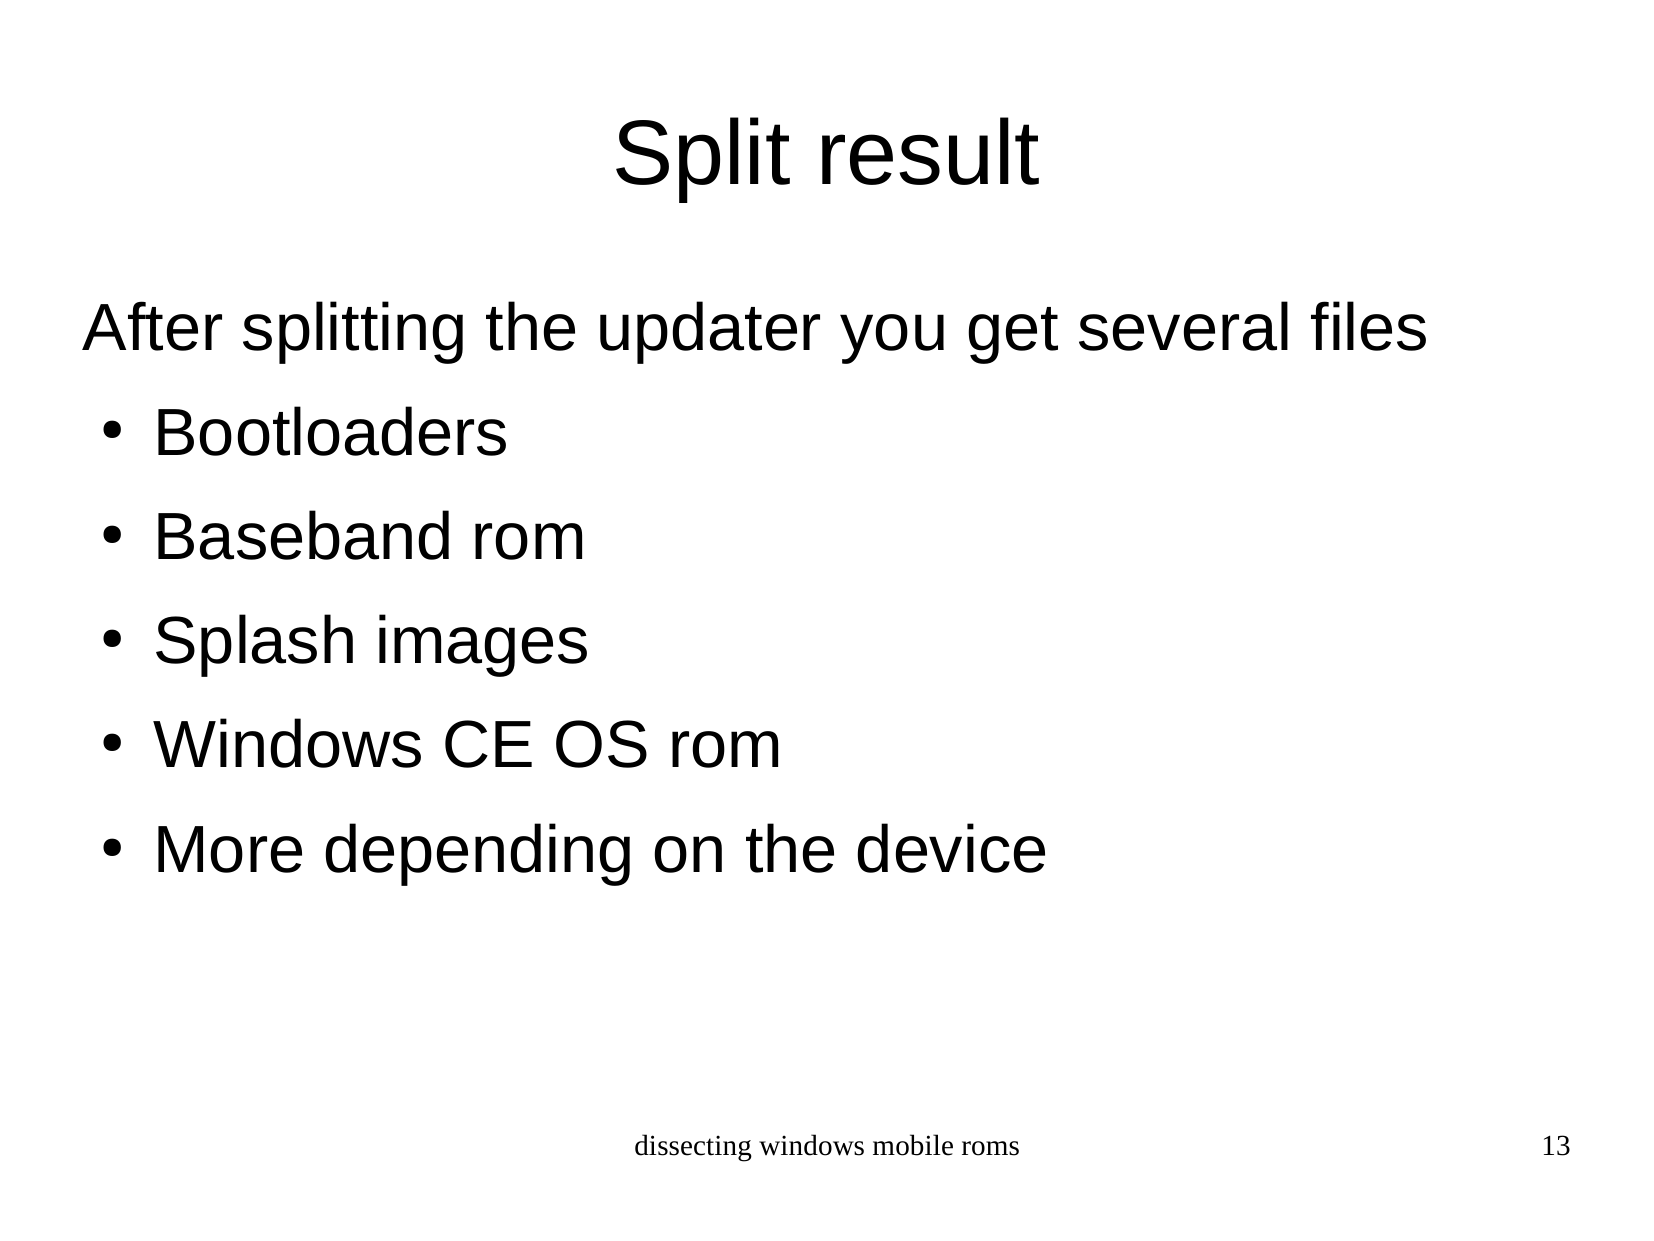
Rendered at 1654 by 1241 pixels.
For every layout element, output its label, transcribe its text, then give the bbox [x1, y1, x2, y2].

list After splitting the updater you get several files Bootloaders Baseband rom Splash images Windows CE OS rom More depending on the device [82, 290, 1571, 1094]
title Split result [82, 49, 1571, 257]
